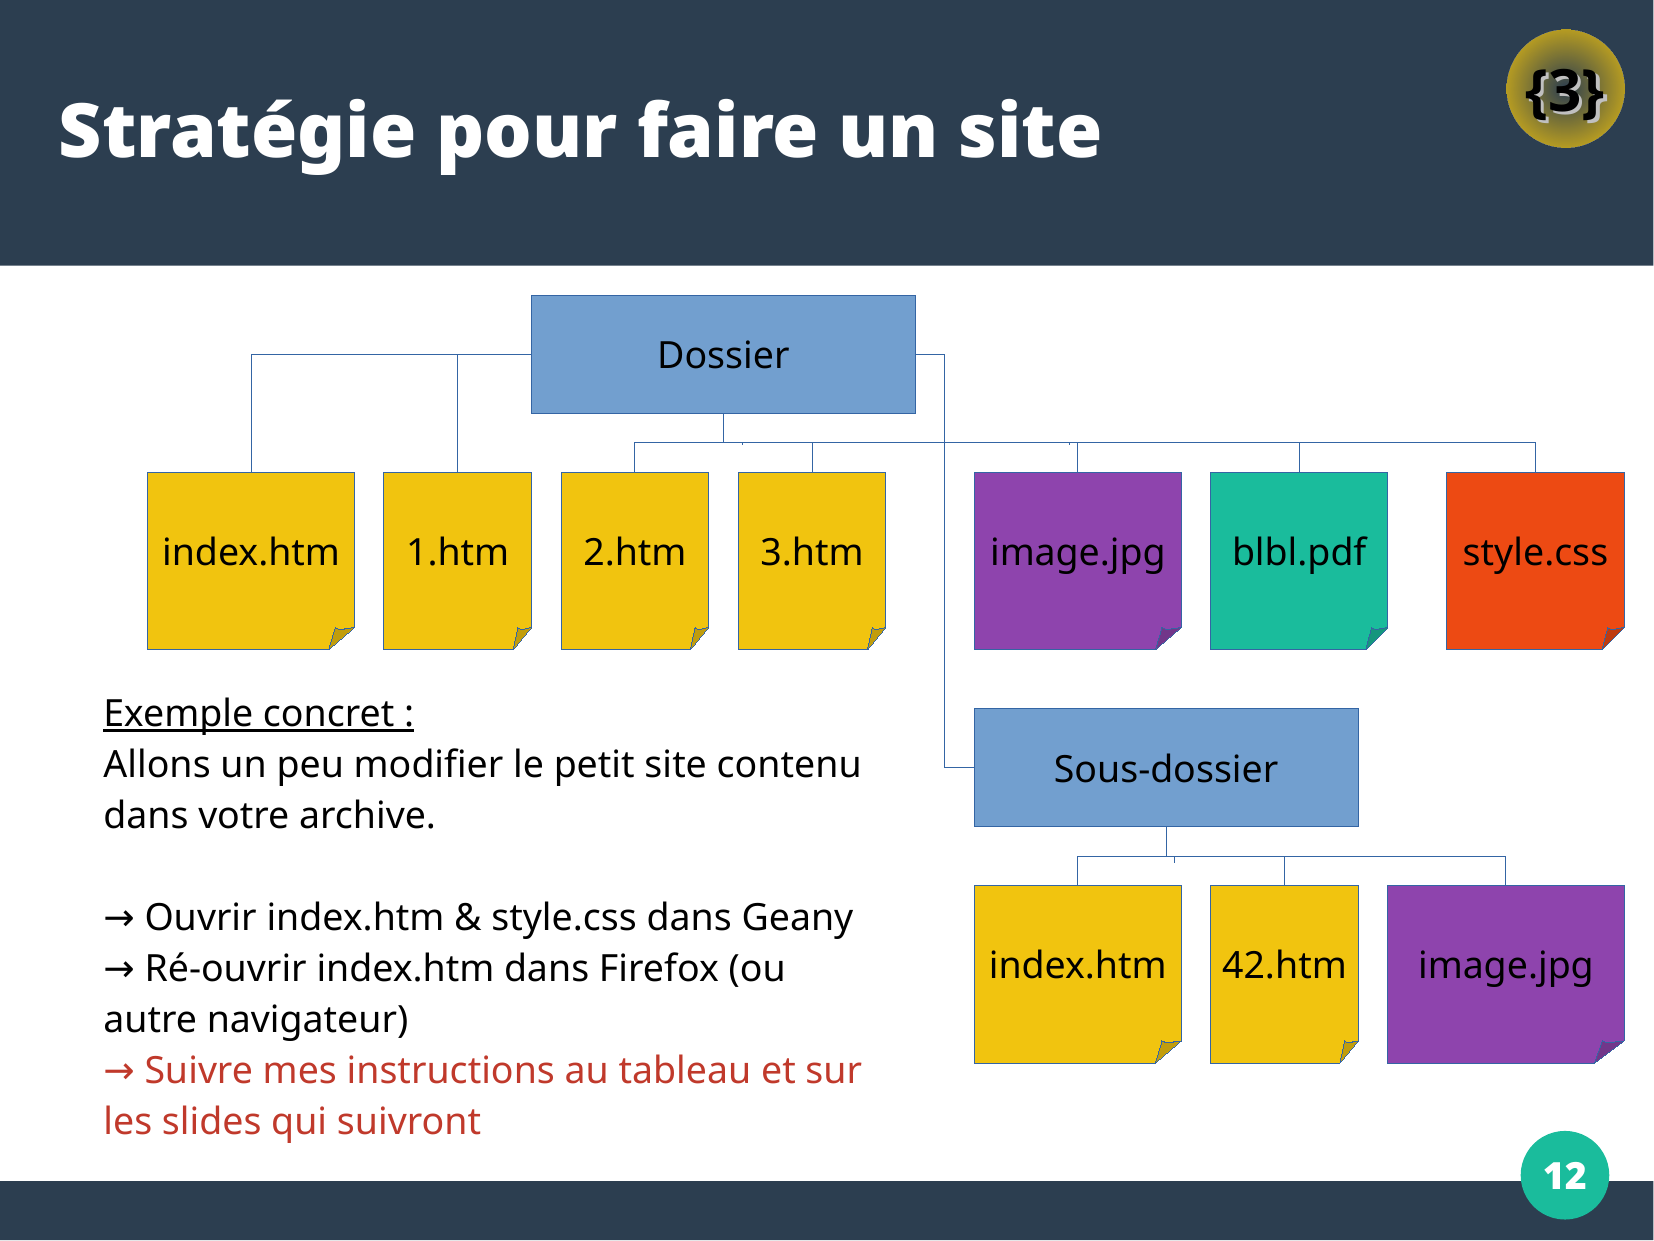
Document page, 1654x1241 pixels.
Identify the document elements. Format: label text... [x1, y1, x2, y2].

text_box 3.htm [738, 472, 886, 650]
text_box 2.htm [561, 472, 709, 650]
text_box Dossier [531, 295, 916, 414]
text_box style.css [1446, 472, 1625, 650]
title Stratégie pour faire un site [59, 49, 1595, 207]
text_box Exemple concret : Allons un peu modifier le petit site contenu dans votre archive. → Ouvrir index.htm & style.css dans Geany → Ré-ouvrir index.htm dans Firefox (ou autre navigateur) → Suivre mes instructions au tableau et sur les slides qui suivront [88, 679, 886, 1217]
text_box blbl.pdf [1210, 472, 1388, 650]
text_box 42.htm [1210, 885, 1359, 1064]
text_box Sous-dossier [974, 708, 1359, 827]
text_box 1.htm [383, 472, 532, 650]
text_box index.htm [974, 885, 1182, 1064]
text_box image.jpg [1387, 885, 1625, 1064]
text_box index.htm [147, 472, 355, 650]
text_box image.jpg [974, 472, 1182, 650]
text_box {3} [1506, 29, 1625, 148]
